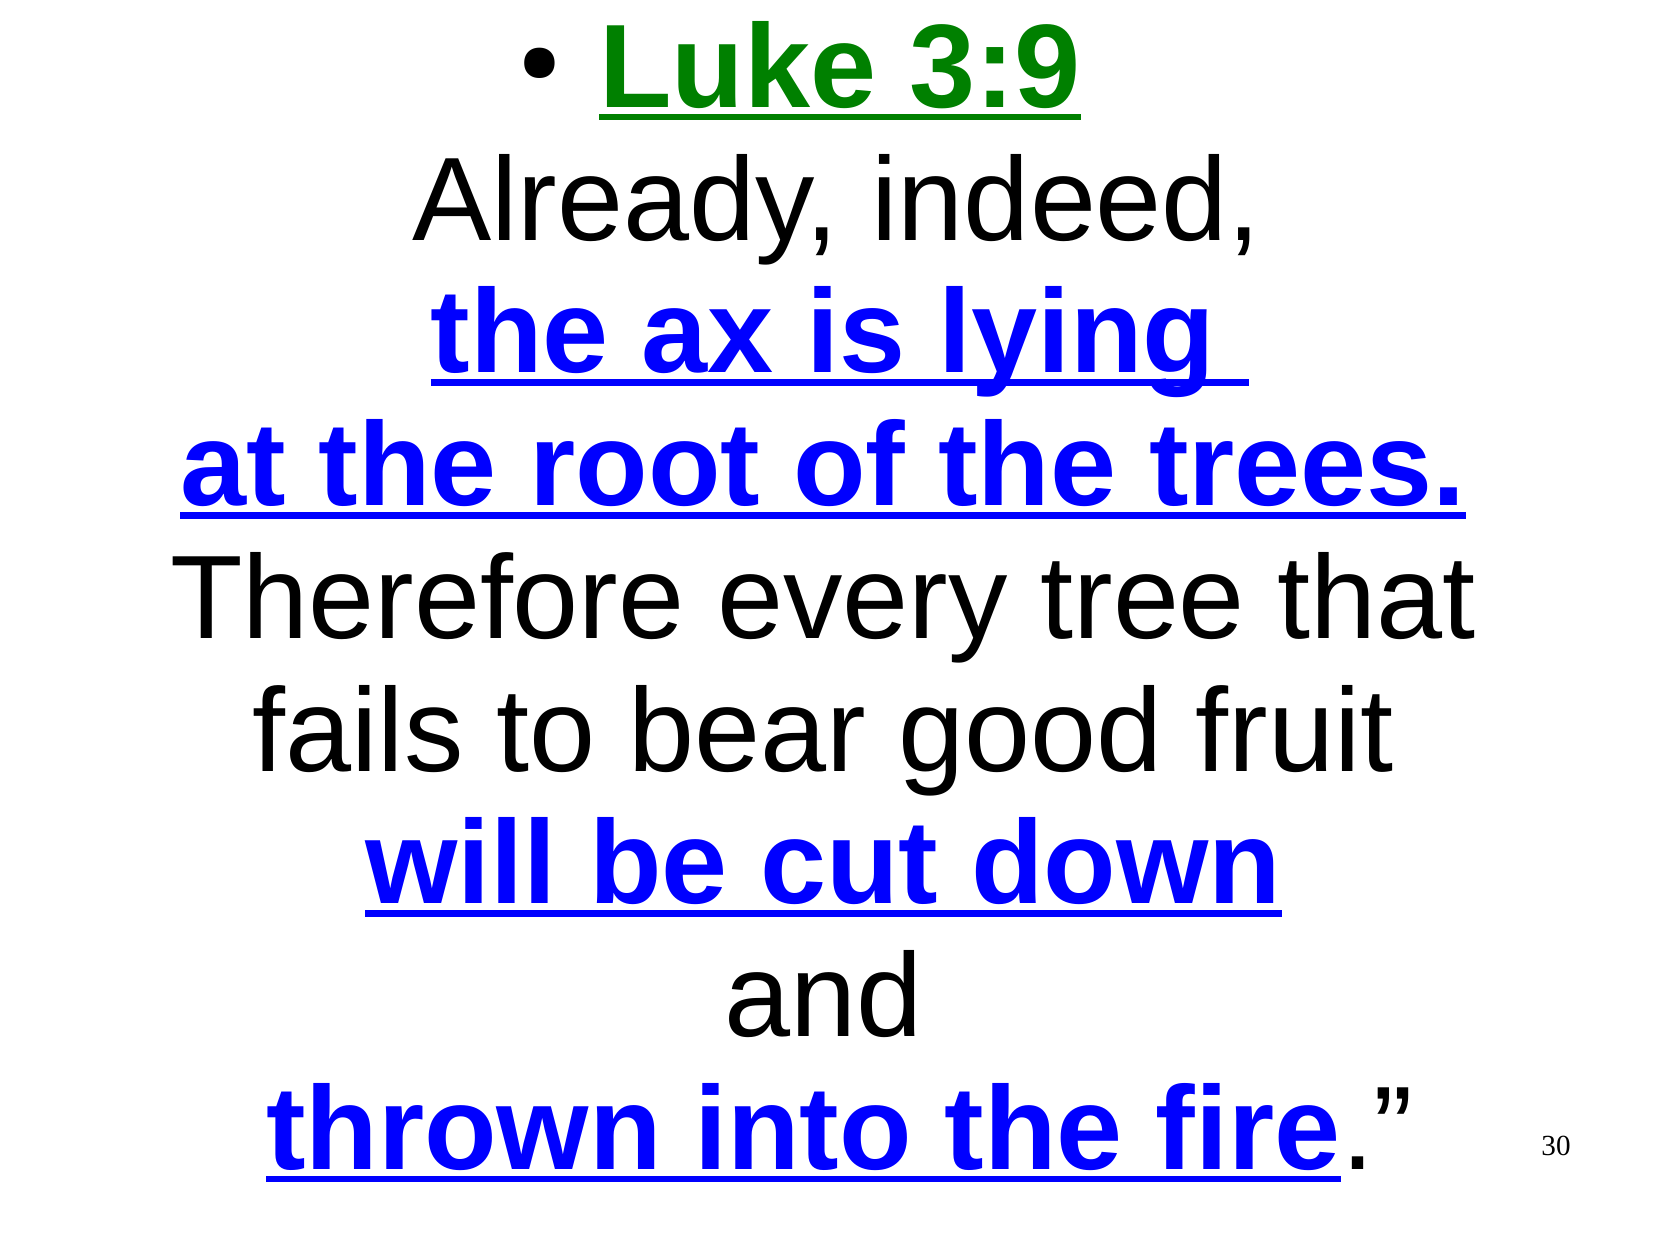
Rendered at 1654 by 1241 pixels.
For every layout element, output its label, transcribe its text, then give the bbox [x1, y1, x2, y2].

list Luke 3:9 Already, indeed, the ax is lying at the root of the trees. Therefore every tree that fails to bear good fruit will be cut down and thrown into the fire.” [0, 0, 1613, 1201]
